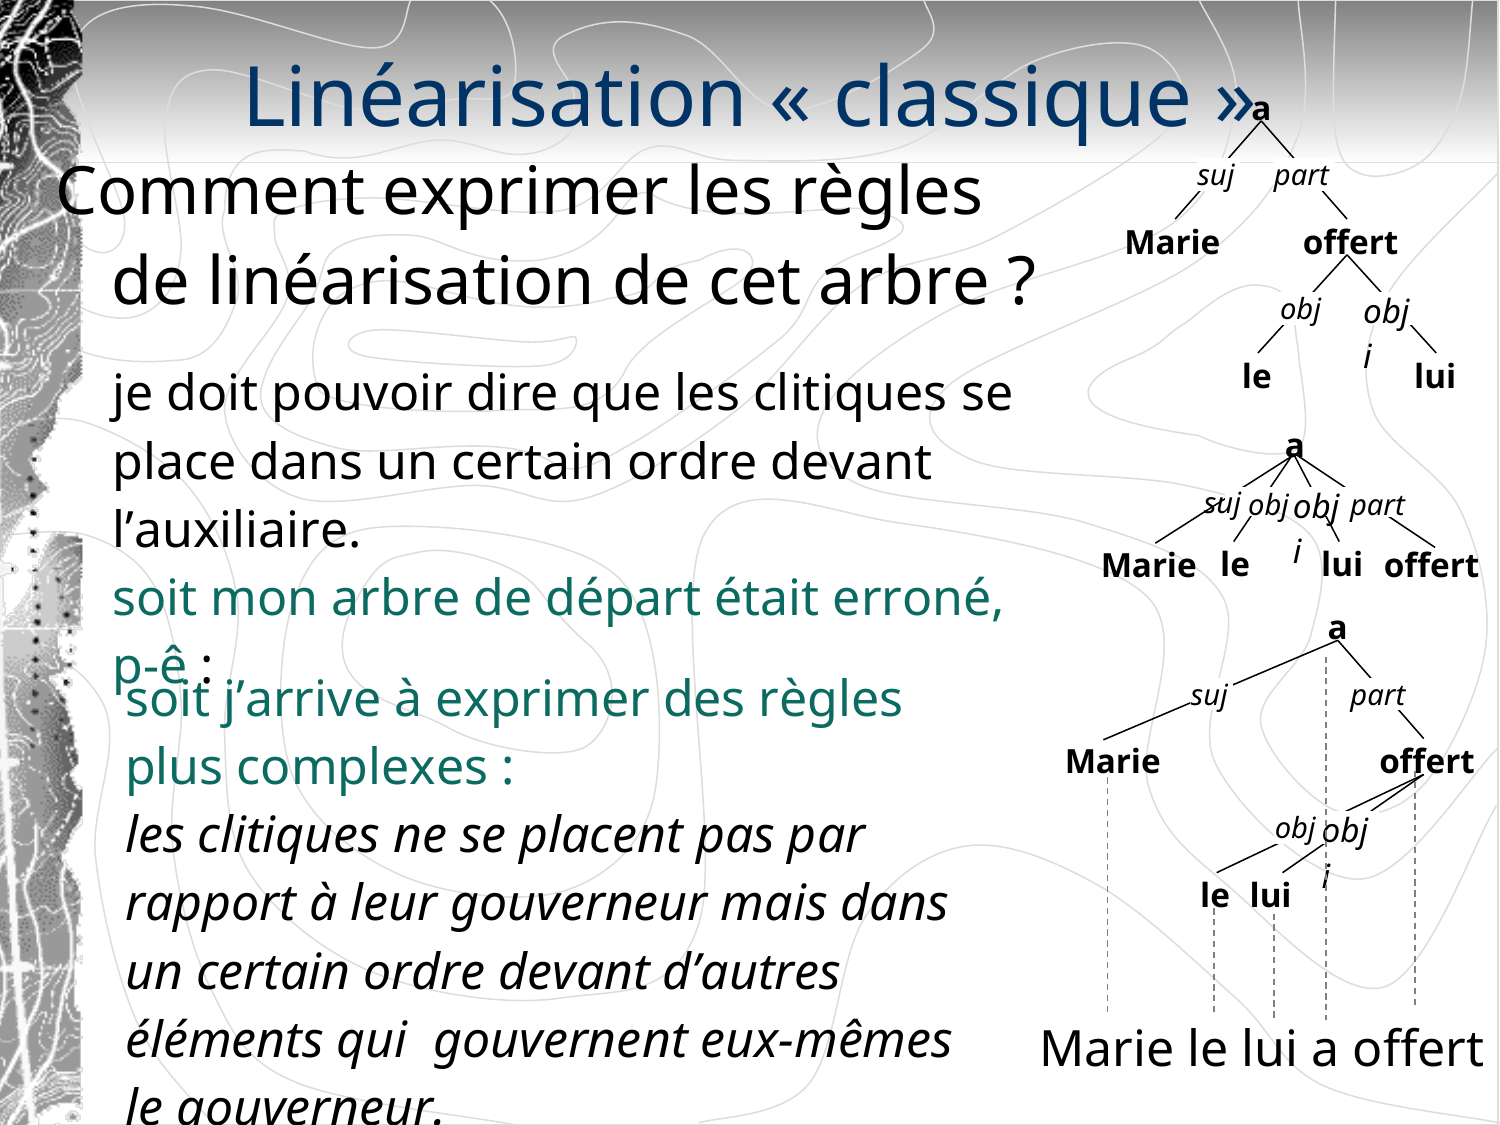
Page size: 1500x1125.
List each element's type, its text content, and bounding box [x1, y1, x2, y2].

text_box [1375, 812, 1379, 844]
text_box [1417, 292, 1421, 324]
text_box suj [1203, 482, 1242, 523]
text_box [1235, 158, 1239, 190]
text_box Marie [1064, 738, 1162, 784]
text_box [1242, 487, 1248, 517]
text_box [1228, 678, 1233, 710]
text_box suj [1190, 673, 1228, 714]
text_box [1316, 812, 1321, 844]
text_box Marie le lui a offert [1024, 1005, 1500, 1089]
text_box suj [1197, 154, 1235, 194]
text_box obj [1274, 807, 1316, 848]
text_box a [1285, 422, 1306, 459]
text_box [1406, 678, 1412, 710]
text_box obji [1363, 288, 1417, 379]
text_box offert [1383, 542, 1480, 588]
text_box obji [1321, 807, 1375, 898]
text_box [1322, 292, 1329, 324]
text_box part [1273, 154, 1330, 194]
text_box a [1327, 604, 1348, 649]
text_box part [1350, 483, 1406, 524]
text_box je doit pouvoir dire que les clitiques se place dans un certain ordre devant l’auxiliaire. soit mon arbre de départ était erroné, p-ê : [97, 349, 1060, 707]
text_box offert [1379, 738, 1475, 784]
text_box lui [1249, 872, 1293, 918]
text_box le [1200, 872, 1231, 918]
text_box soit j’arrive à exprimer des règles plus complexes : les clitiques ne se placent pas par rapport à leur gouverneur mais dans un certain ordre devant d’autres éléments qui gouvernent eux-mêmes le gouverneur. [110, 654, 999, 1125]
title Linéarisation « classique » [75, 37, 1426, 153]
text_box obji [1292, 483, 1347, 574]
text_box lui [1321, 541, 1364, 587]
text_box part [1350, 673, 1406, 714]
text_box Marie [1100, 542, 1198, 588]
text_box obj [1279, 288, 1322, 328]
text_box part [1355, 501, 1363, 513]
text_box lui [1414, 352, 1457, 399]
text_box [1406, 488, 1412, 517]
text_box a [1297, 457, 1306, 468]
text_box le [1241, 352, 1272, 399]
list Comment exprimer les règles de linéarisation de cet arbre ? [40, 135, 1095, 324]
text_box obj [1248, 484, 1290, 525]
text_box [1330, 158, 1335, 190]
text_box le [1220, 541, 1251, 587]
text_box Marie [1124, 218, 1221, 265]
text_box a [1327, 642, 1344, 650]
text_box part [1278, 171, 1286, 183]
text_box offert [1302, 218, 1399, 265]
text_box part [1355, 691, 1363, 703]
text_box a [1286, 457, 1299, 468]
